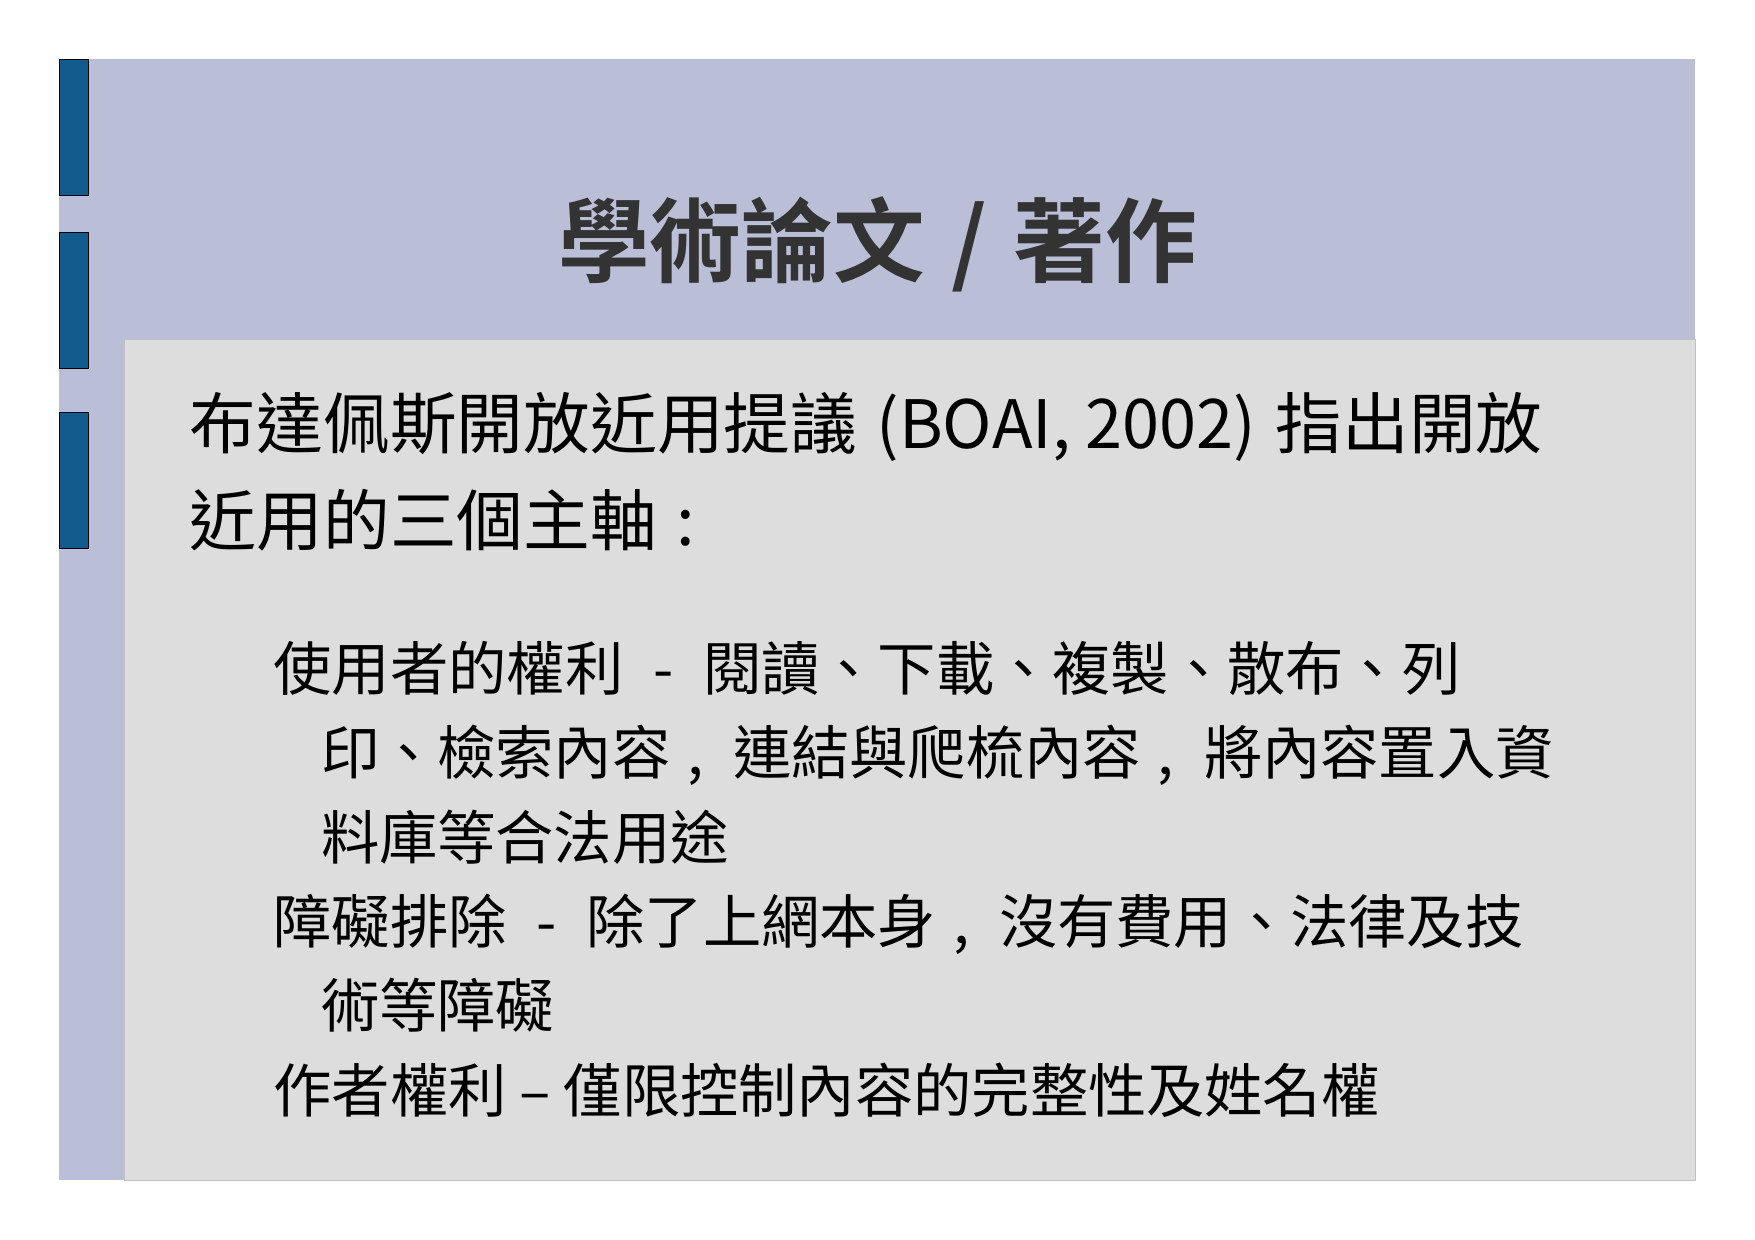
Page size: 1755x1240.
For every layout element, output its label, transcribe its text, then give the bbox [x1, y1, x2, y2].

title 學術論文/著作 [179, 141, 1577, 329]
list 布達佩斯開放近用提議(BOAI, 2002)指出開放近用的三個主軸: 使用者的權利 - 閱讀、下載、複製、散布、列印、檢索內容, 連結與爬梳內容, 將內容置入資料庫等合法用途 障礙排除 - 除了上網本身, 沒有費用、法律及技術等障礙 作者權利 – 僅限控制內容的完整性及姓名權 [179, 370, 1577, 1078]
